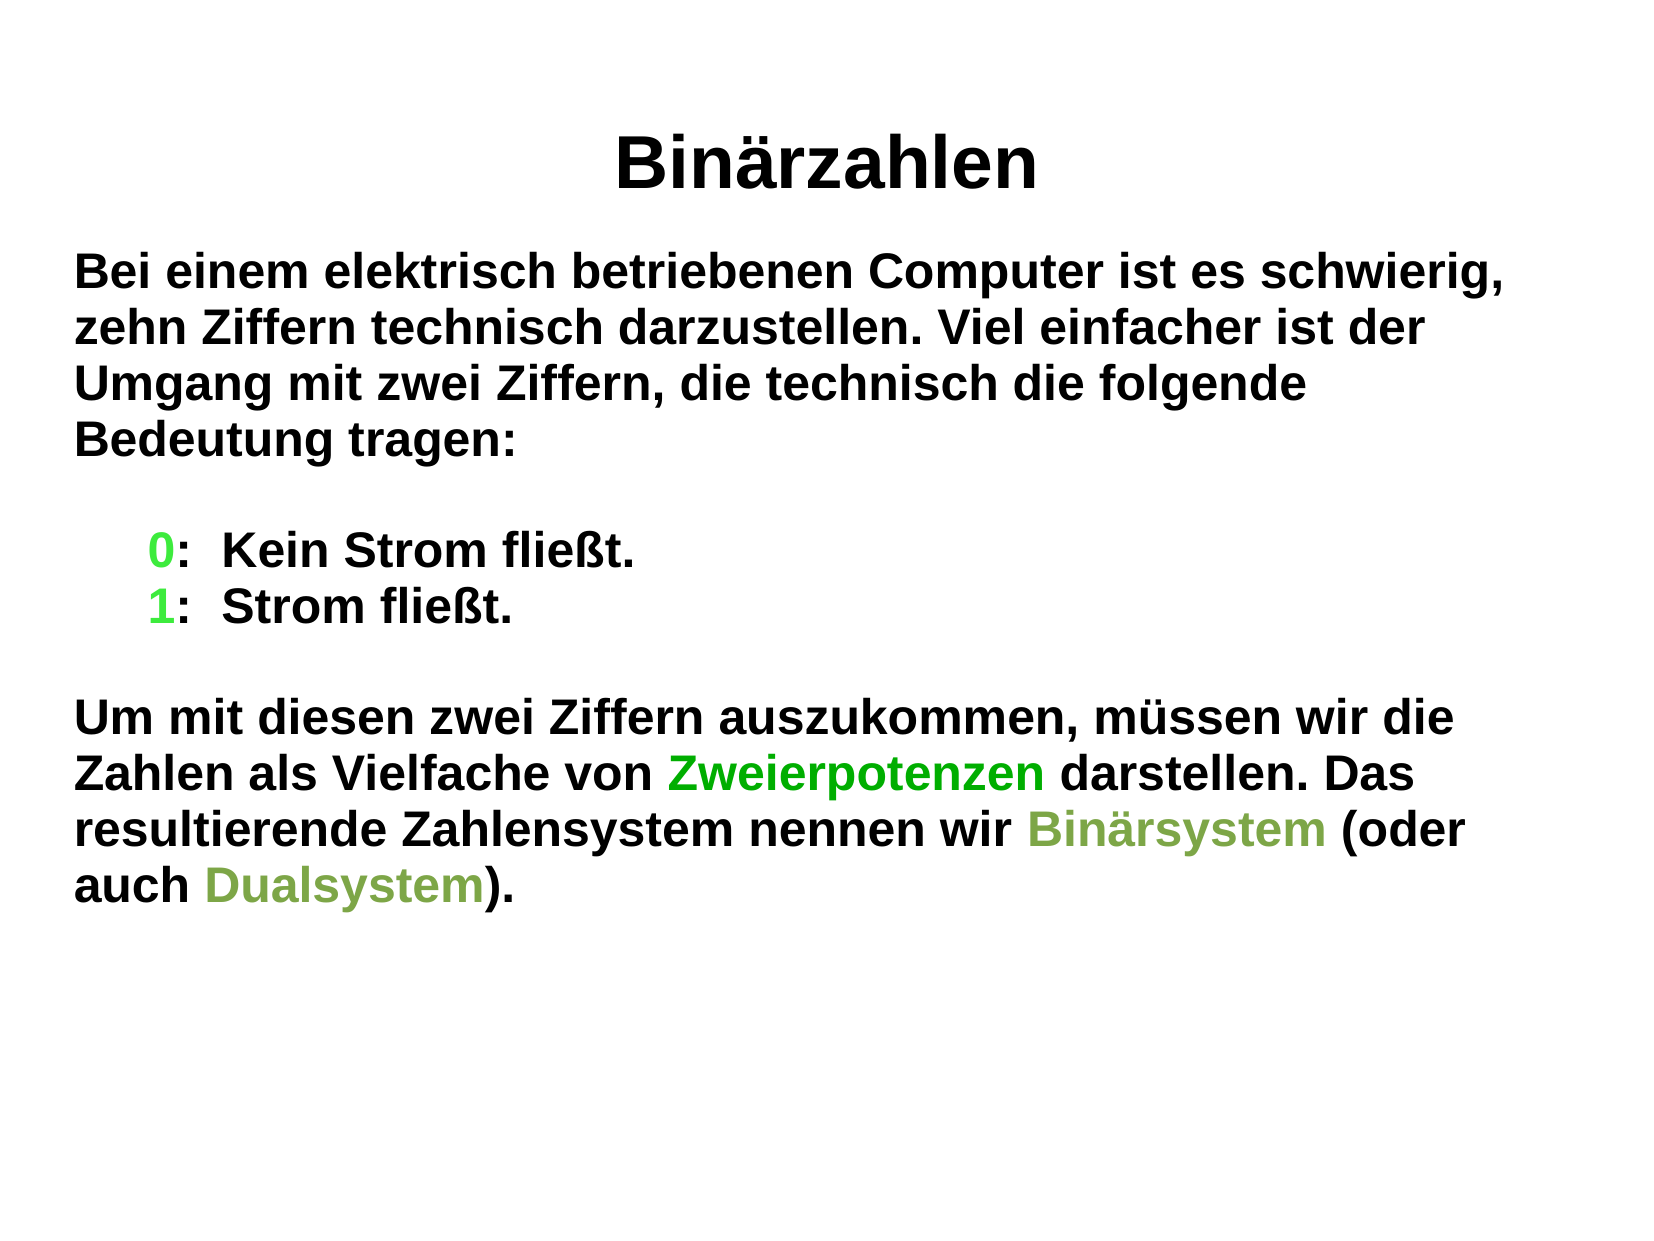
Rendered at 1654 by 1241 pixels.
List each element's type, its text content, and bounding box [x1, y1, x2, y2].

text_box Bei einem elektrisch betriebenen Computer ist es schwierig, zehn Ziffern technisch darzustellen. Viel einfacher ist der Umgang mit zwei Ziffern, die technisch die folgende Bedeutung tragen: 0: Kein Strom fließt. 1: Strom fließt. Um mit diesen zwei Ziffern auszukommen, müssen wir die Zahlen als Vielfache von Zweierpotenzen darstellen. Das resultierende Zahlensystem nennen wir Binärsystem (oder auch Dualsystem). [59, 236, 1595, 935]
title Binärzahlen [88, 78, 1565, 236]
